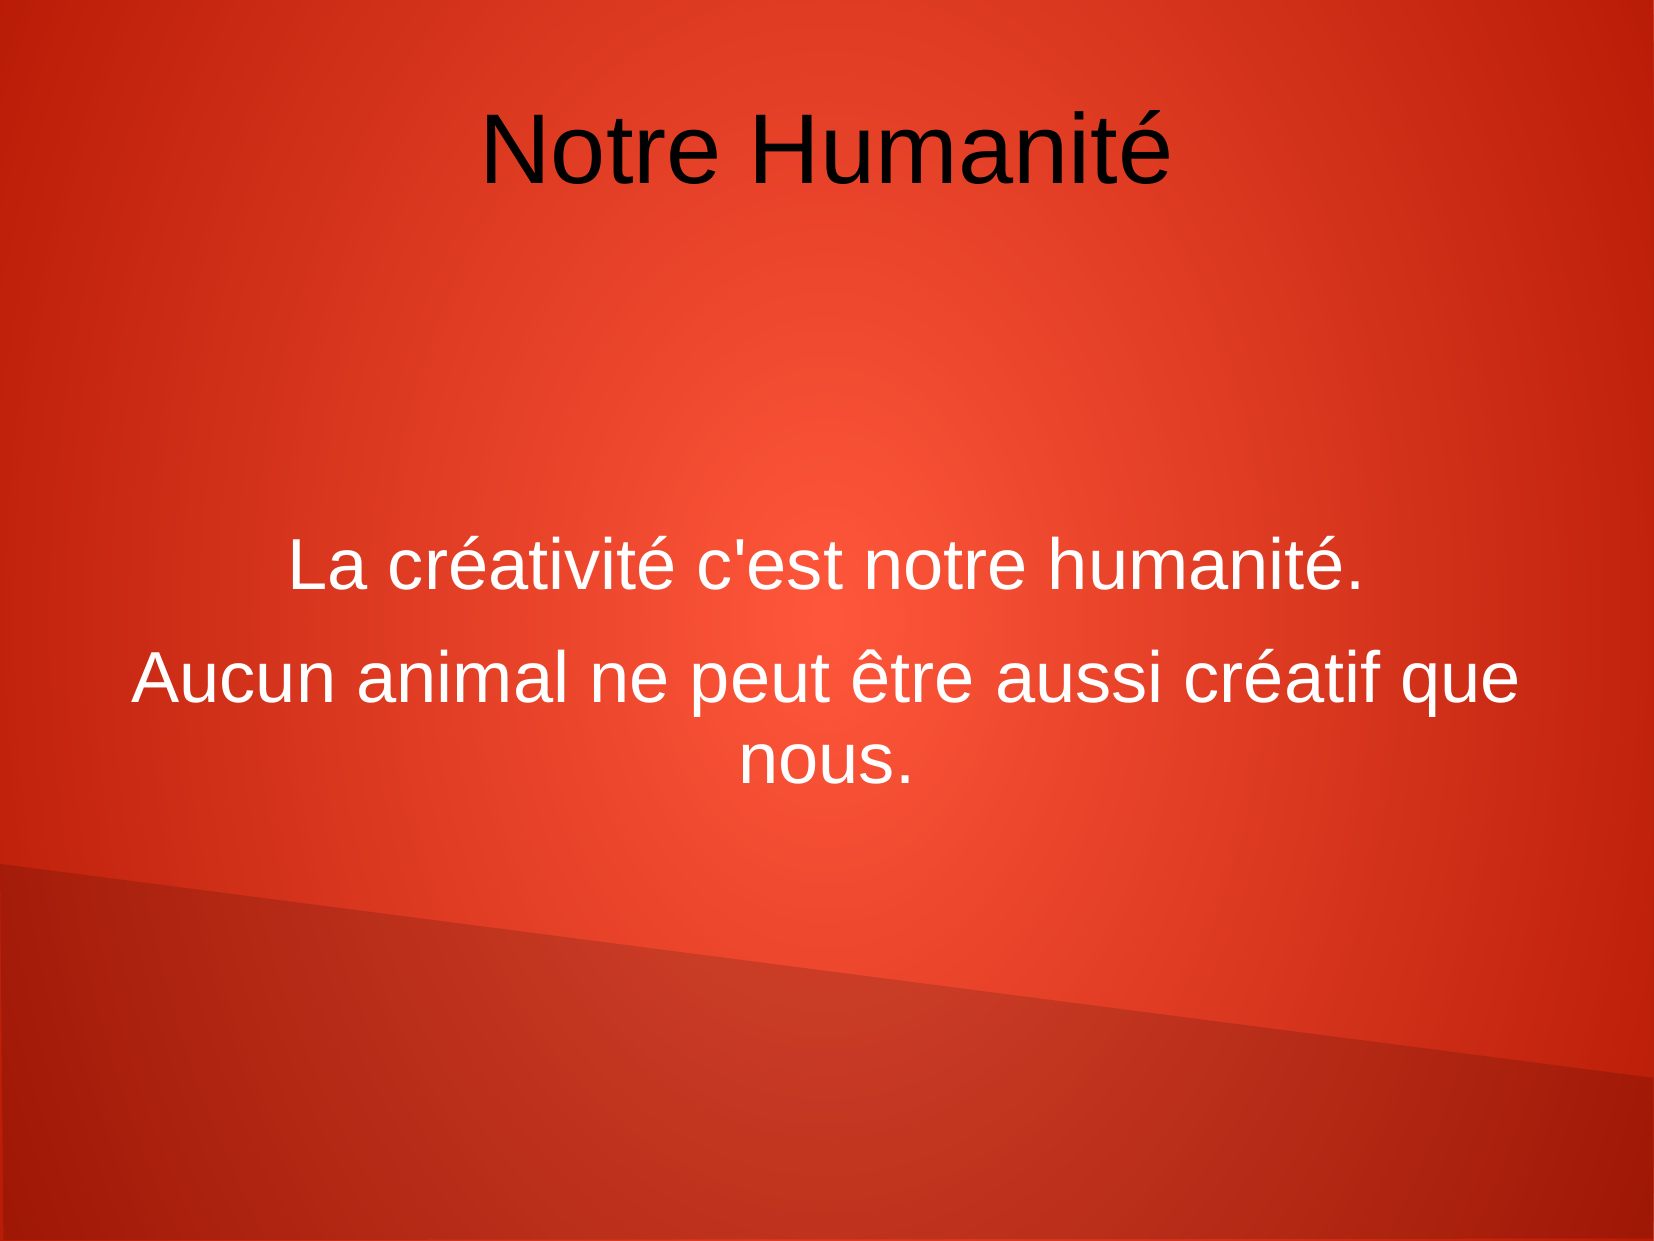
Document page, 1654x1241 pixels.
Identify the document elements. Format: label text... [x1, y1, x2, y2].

list La créativité c'est notre humanité. Aucun animal ne peut être aussi créatif que nous. [82, 299, 1571, 1019]
title Notre Humanité [82, 47, 1571, 252]
